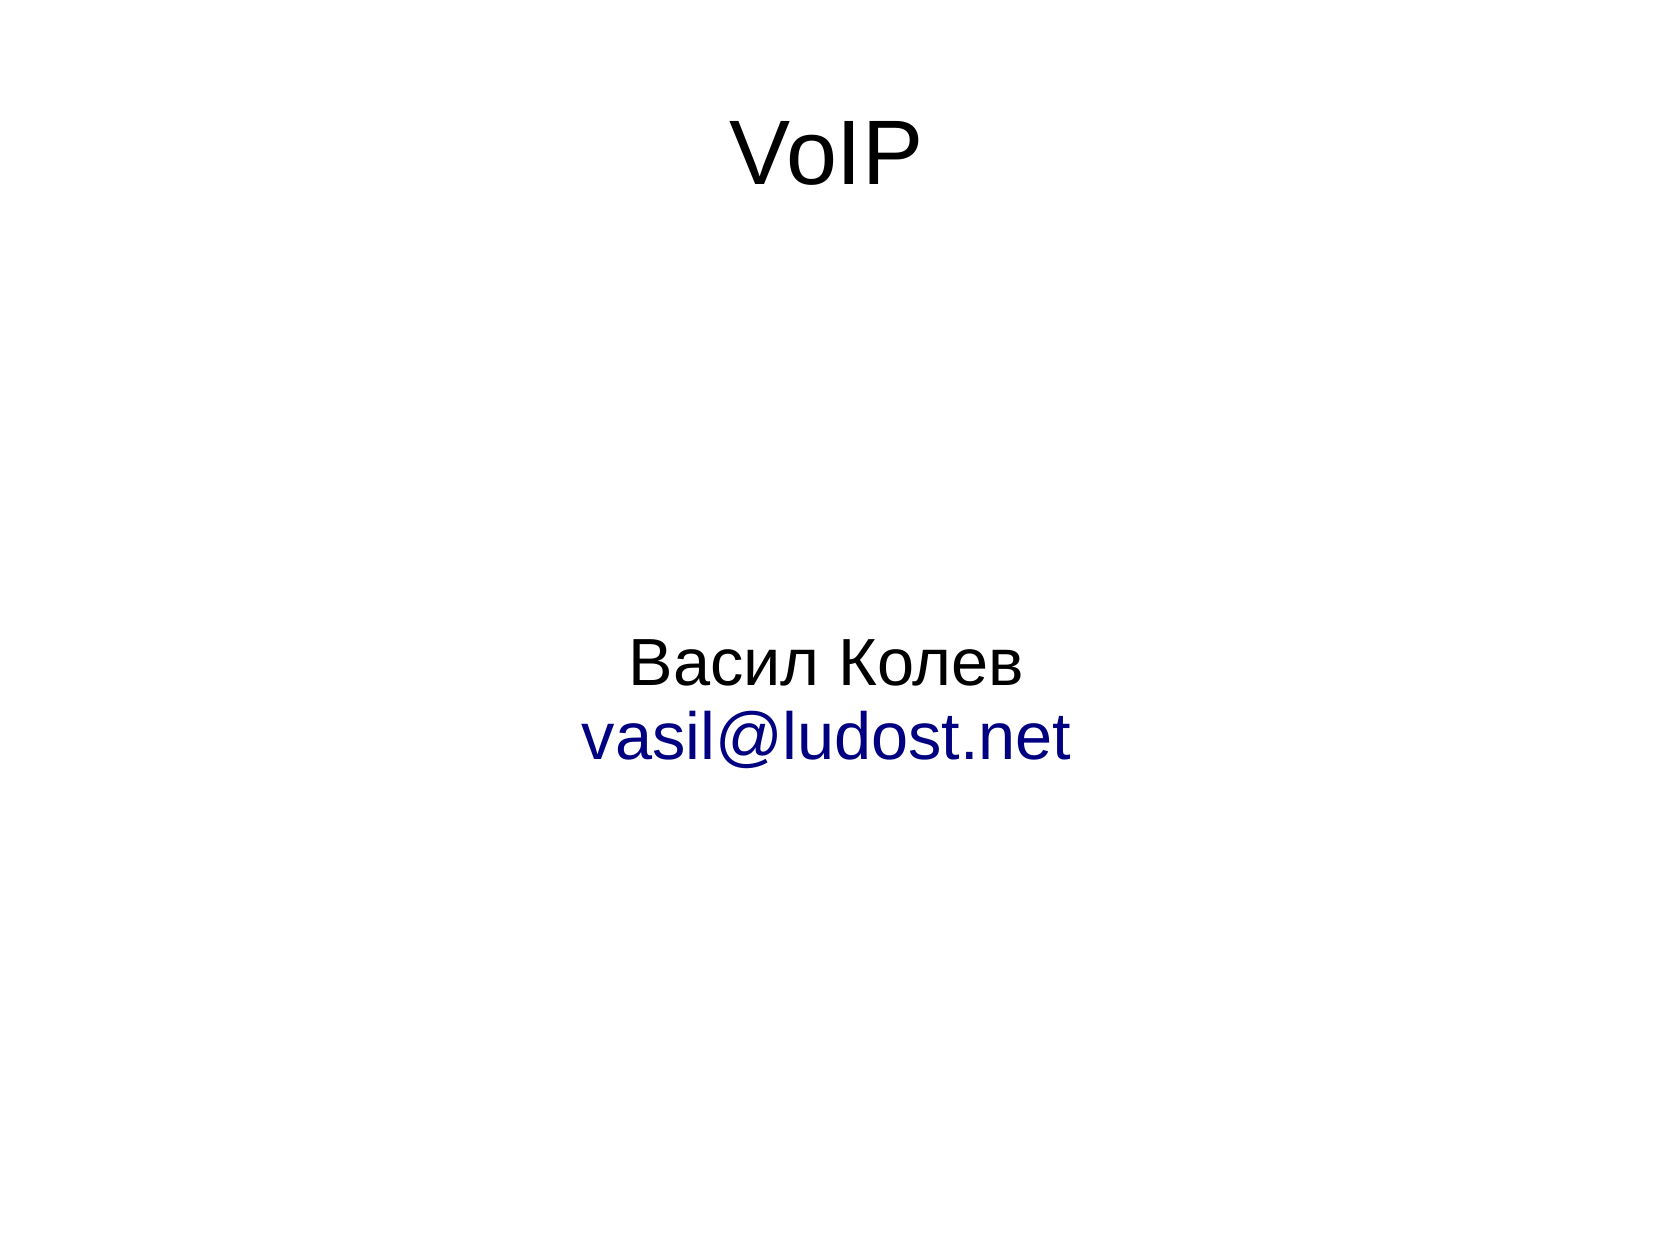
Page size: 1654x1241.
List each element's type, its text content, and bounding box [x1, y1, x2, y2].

subtitle Васил Колев vasil@ludost.net [82, 297, 1571, 1102]
title VoIP [82, 49, 1571, 257]
